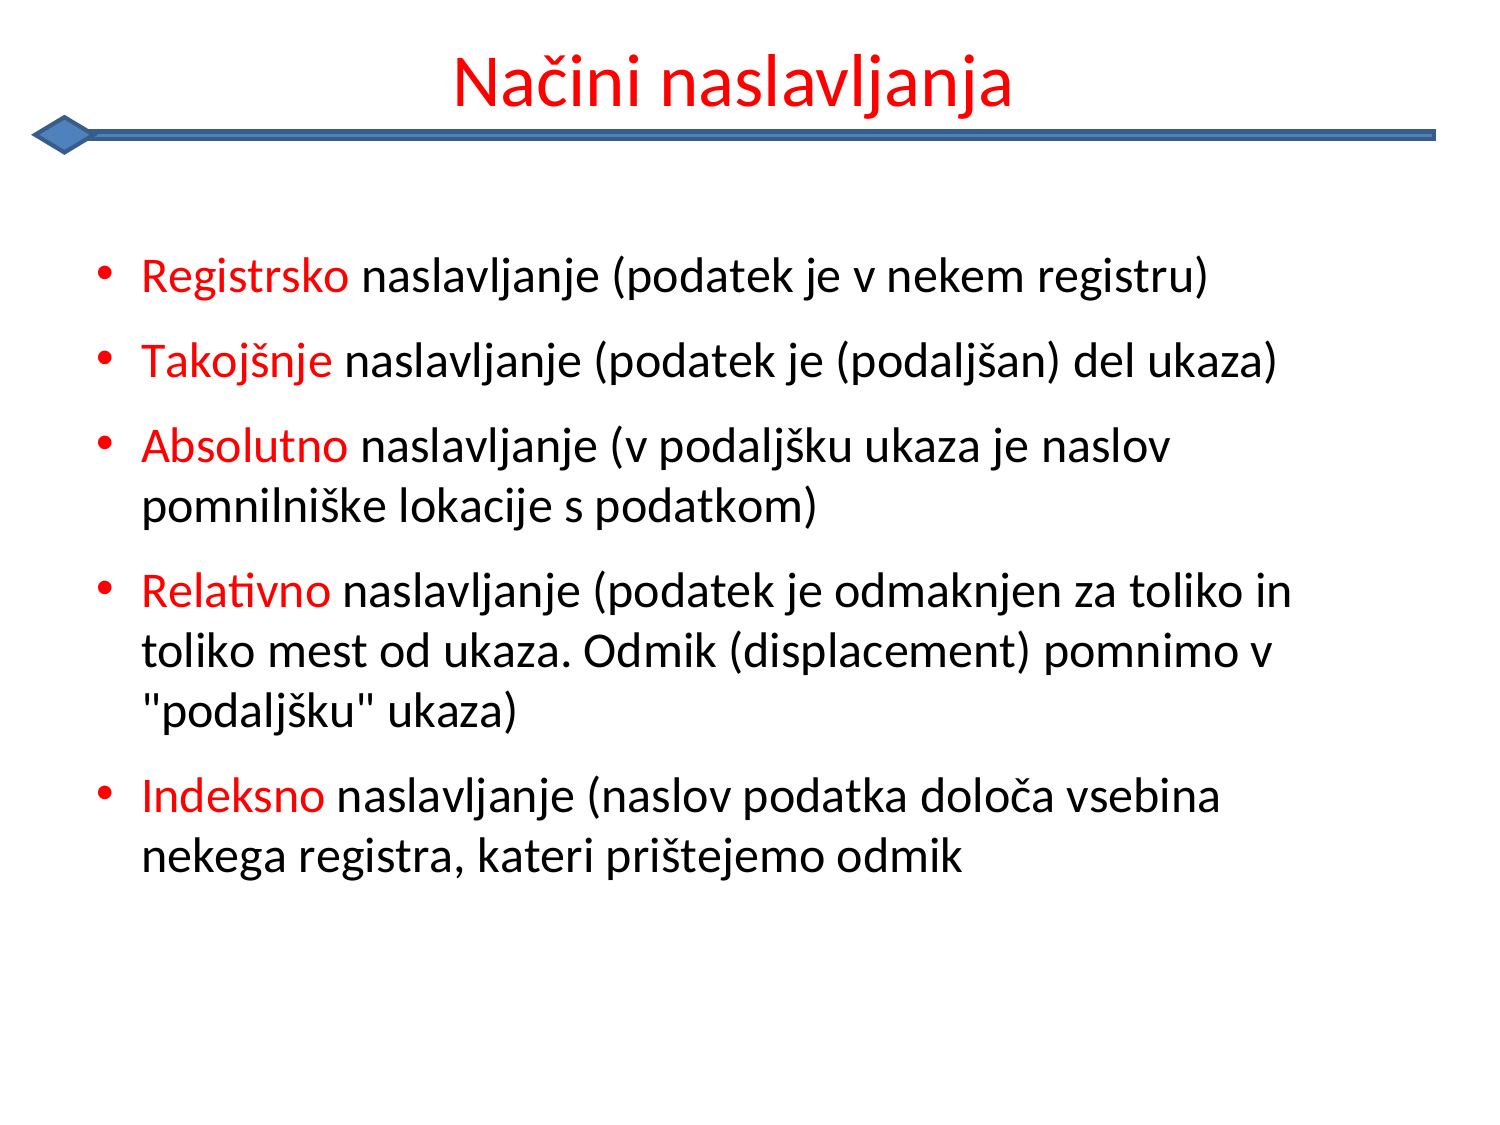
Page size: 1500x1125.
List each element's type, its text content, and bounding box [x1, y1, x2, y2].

title Načini naslavljanja [58, 0, 1409, 153]
text_box Registrsko naslavljanje (podatek je v nekem registru) Takojšnje naslavljanje (podatek je (podaljšan) del ukaza) Absolutno naslavljanje (v podaljšku ukaza je naslov pomnilniške lokacije s podatkom) Relativno naslavljanje (podatek je odmaknjen za toliko in toliko mest od ukaza. Odmik (displacement) pomnimo v "podaljšku" ukaza) Indeksno naslavljanje (naslov podatka določa vsebina nekega registra, kateri prištejemo odmik [81, 234, 1383, 975]
